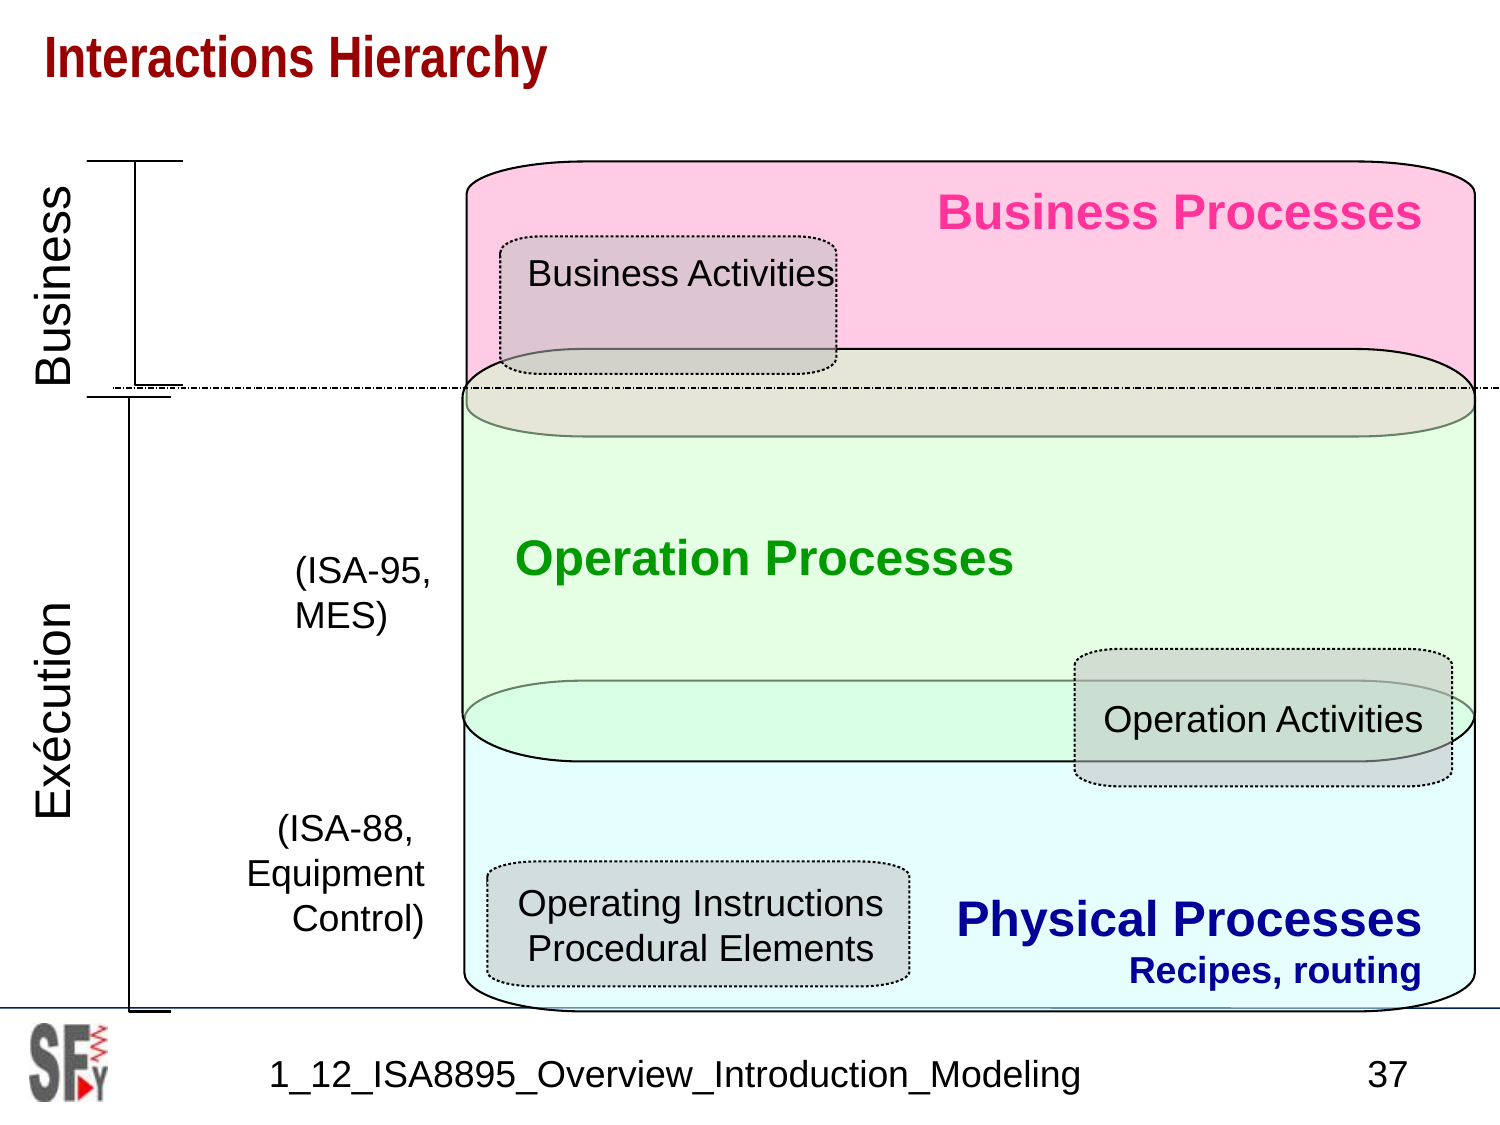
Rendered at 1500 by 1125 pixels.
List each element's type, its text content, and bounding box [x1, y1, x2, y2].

text_box Exécution [12, 587, 88, 836]
text_box Business Processes [466, 161, 1475, 387]
text_box (ISA-88, Equipment Control) [231, 795, 440, 947]
text_box (ISA-95, MES) [279, 537, 458, 644]
text_box Business Activities [500, 236, 837, 374]
text_box Operation Activities [1074, 648, 1453, 787]
title Interactions Hierarchy [29, 12, 1471, 138]
text_box Operating Instructions Procedural Elements [487, 861, 910, 987]
text_box Physical Processes Recipes, routing [464, 720, 1475, 1012]
slide_number <numéro> [1352, 1034, 1490, 1103]
text_box Operation Processes [462, 348, 1476, 762]
footer 1_12_ISA8895_Overview_Introduction_Modeling [253, 1034, 1336, 1103]
text_box Business [12, 170, 88, 403]
picture [29, 1023, 108, 1102]
